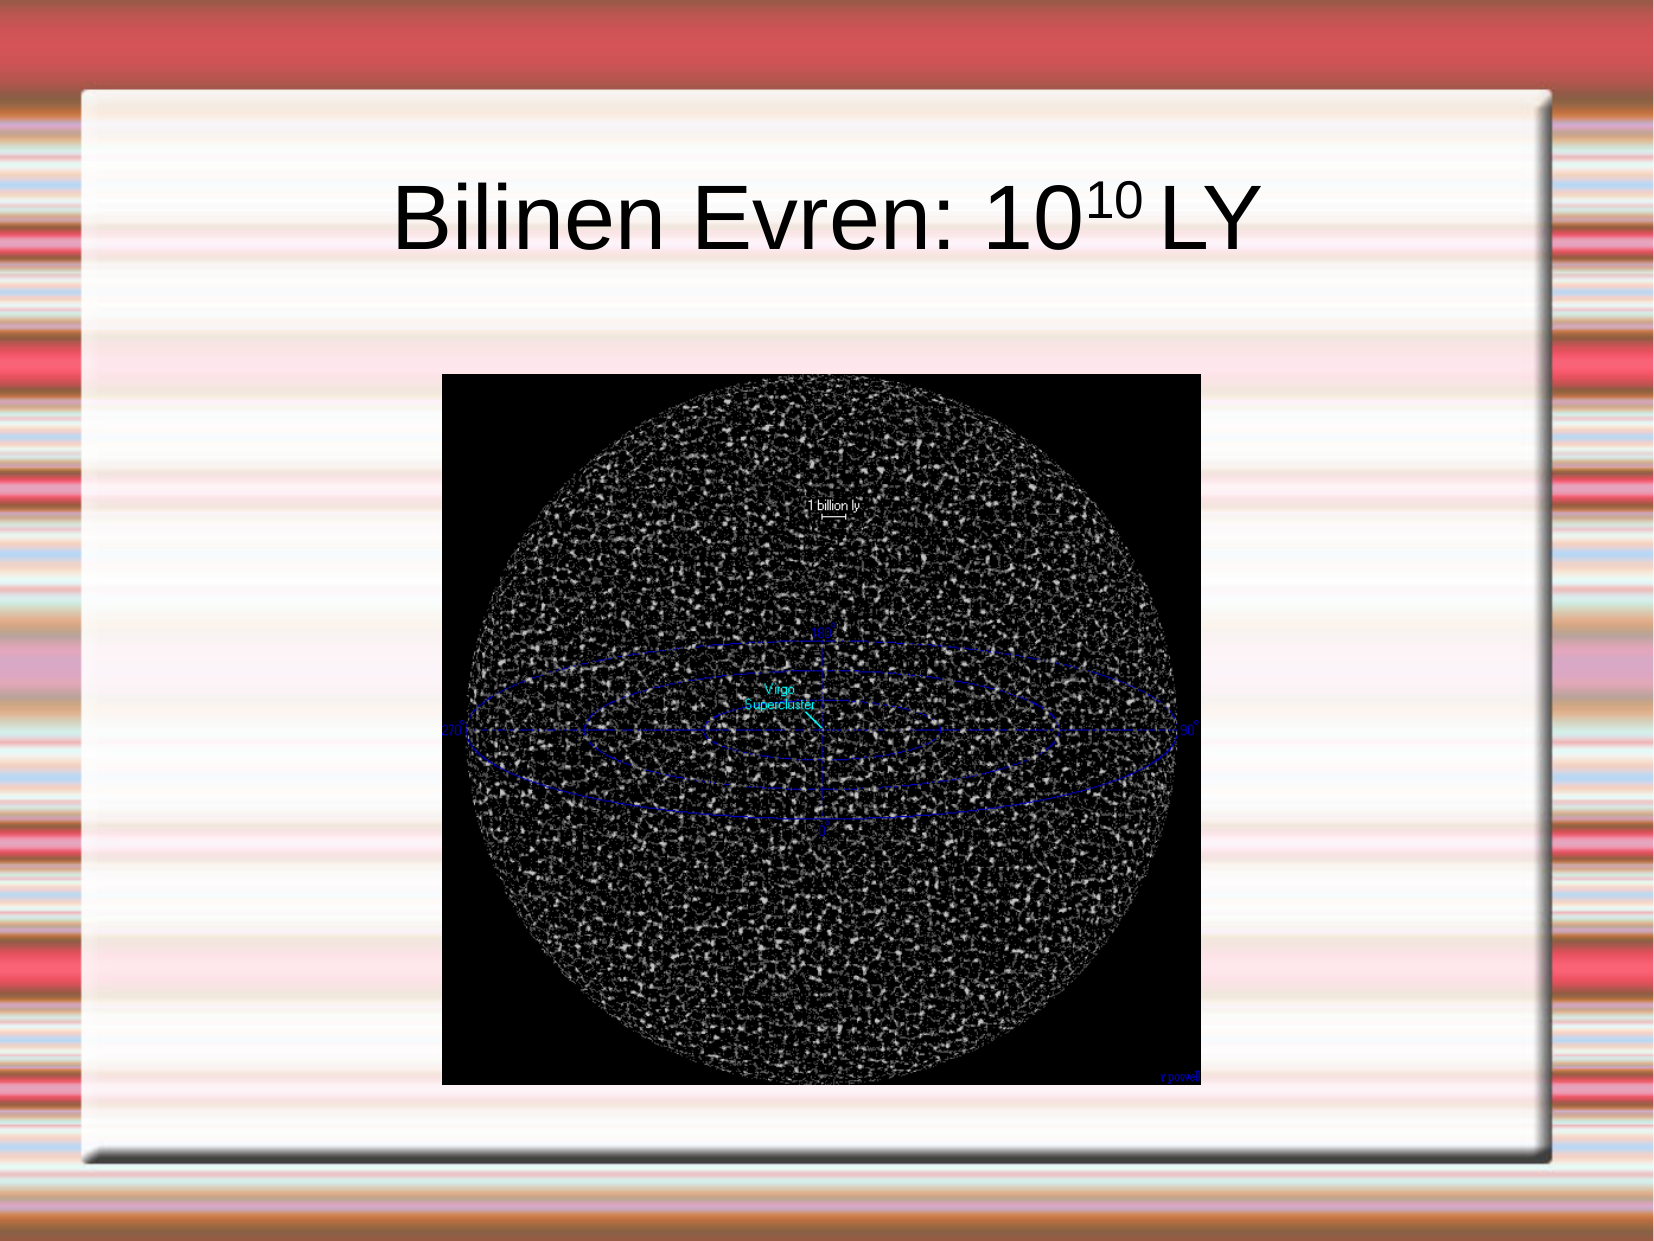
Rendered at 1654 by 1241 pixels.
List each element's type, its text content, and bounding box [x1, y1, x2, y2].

picture [0, 0, 1654, 1241]
title Bilinen Evren: 1010 LY [121, 122, 1534, 315]
